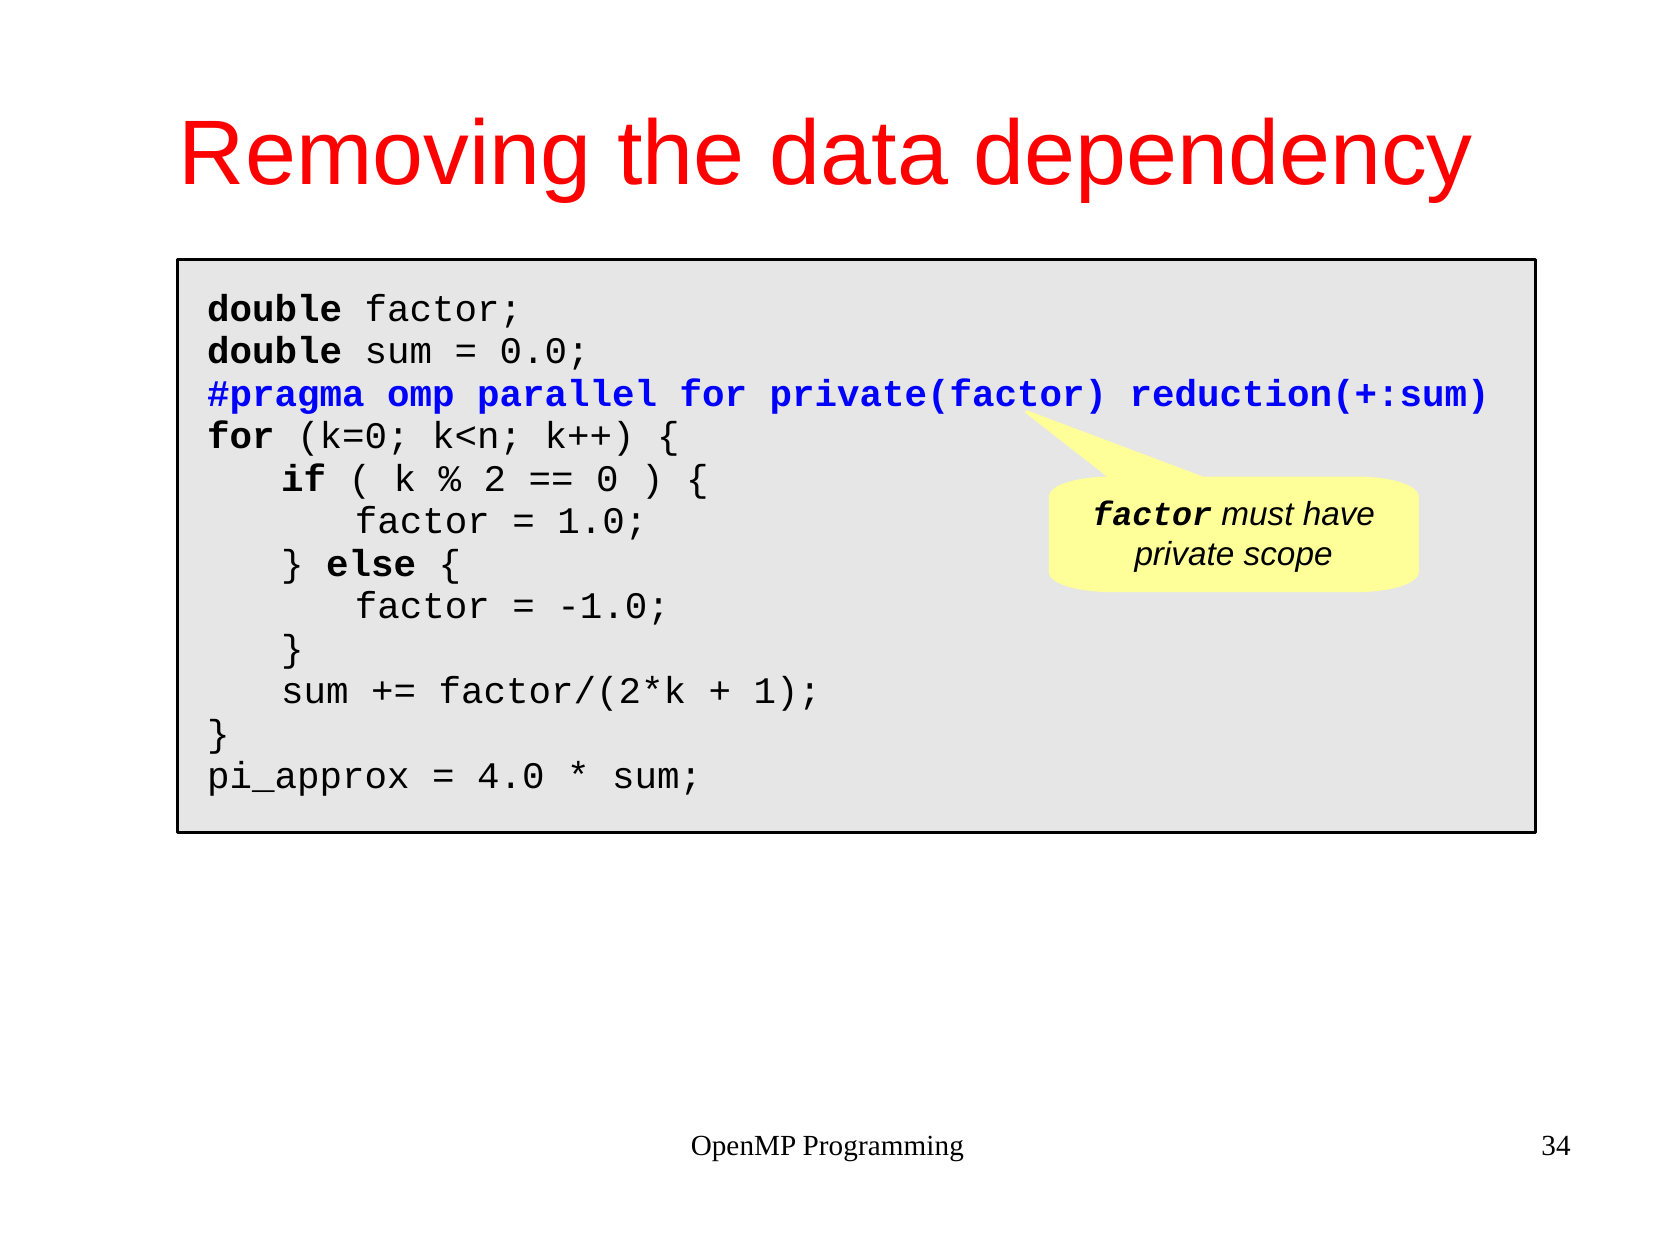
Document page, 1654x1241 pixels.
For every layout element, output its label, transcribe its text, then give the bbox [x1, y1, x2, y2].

text_box double factor; double sum = 0.0; #pragma omp parallel for private(factor) reduction(+:sum) for (k=0; k<n; k++) { if ( k % 2 == 0 ) { factor = 1.0; } else { factor = -1.0; } sum += factor/(2*k + 1); } pi_approx = 4.0 * sum; [177, 259, 1536, 833]
title Removing the data dependency [82, 49, 1571, 257]
text_box factor must have private scope [1026, 411, 1418, 591]
